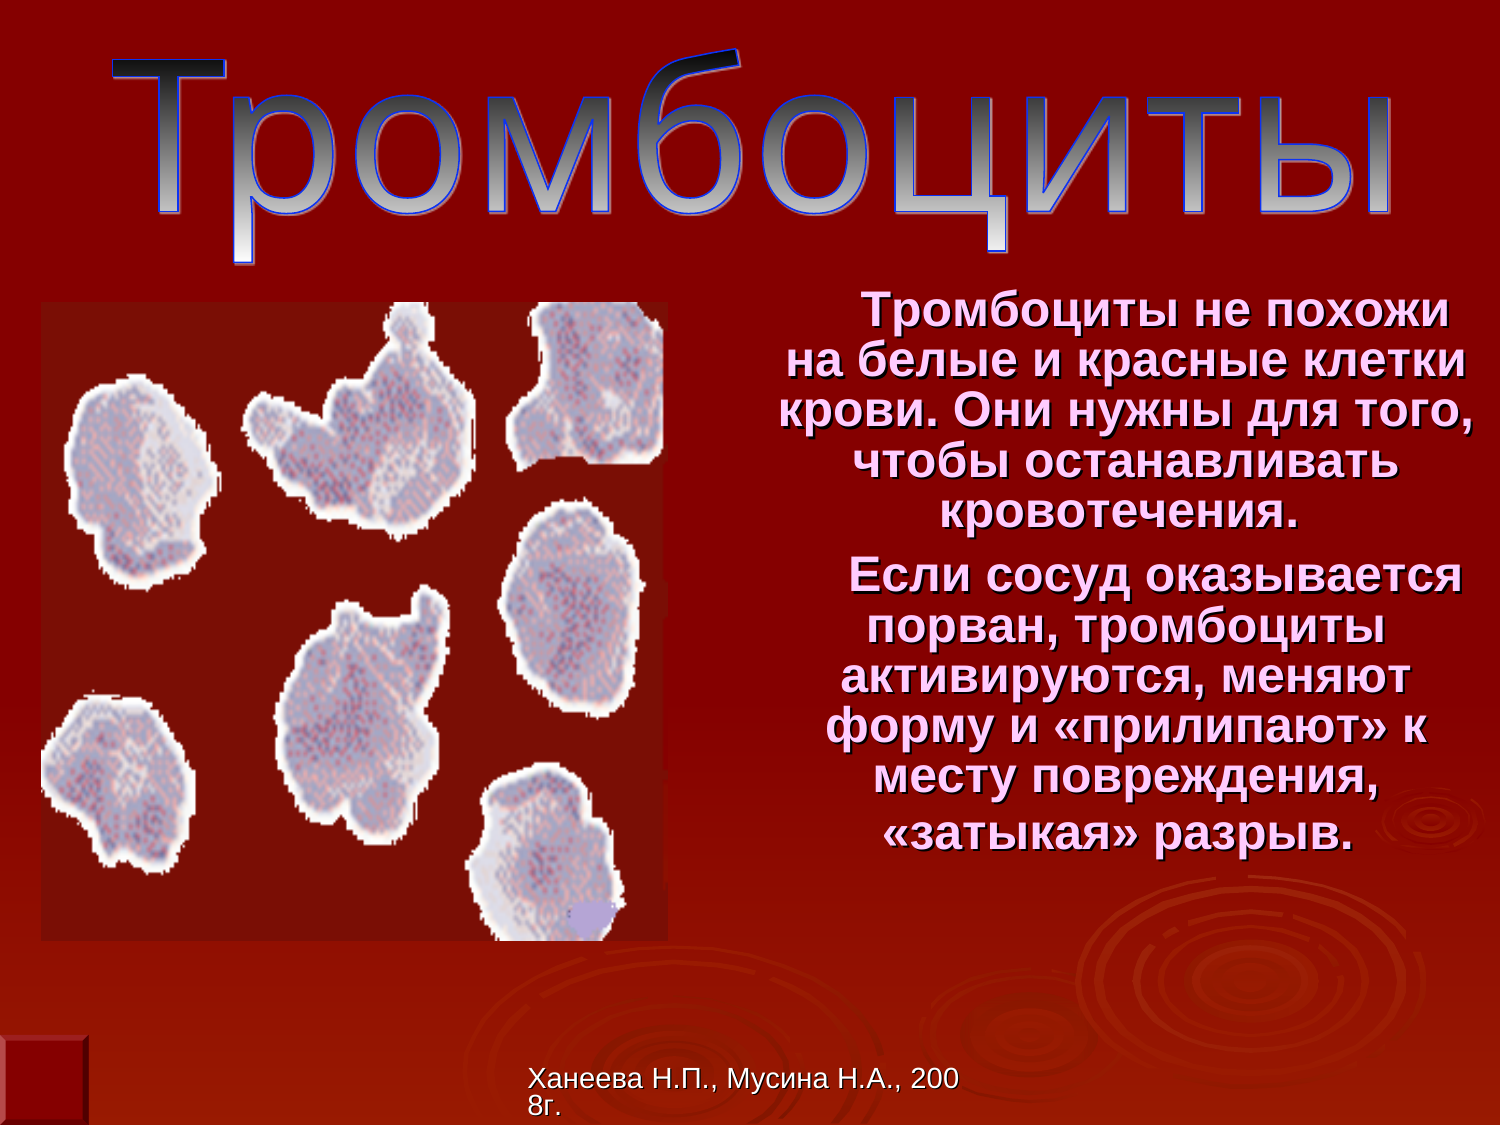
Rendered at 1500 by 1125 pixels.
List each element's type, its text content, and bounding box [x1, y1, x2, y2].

picture [41, 302, 668, 941]
list Тромбоциты не похожи на белые и красные клетки крови. Они нужны для того, чтобы останавливать кровотечения. Если сосуд оказывается порван, тромбоциты активируются, меняют форму и «прилипают» к месту повреждения, «затыкая» разрыв. [752, 278, 1500, 977]
text_box [1, 1034, 89, 1125]
text_box Тромбоциты [1369, 97, 1388, 212]
text_box Тромбоциты [762, 95, 867, 214]
text_box Тромбоциты [895, 97, 1006, 252]
text_box Тромбоциты [488, 97, 609, 212]
text_box Тромбоциты [355, 95, 460, 214]
text_box Тромбоциты [638, 48, 740, 214]
text_box Тромбоциты [1260, 97, 1351, 212]
text_box Тромбоциты [233, 95, 333, 263]
text_box Тромбоциты [112, 59, 225, 212]
text_box Тромбоциты [1027, 97, 1126, 212]
text_box Тромбоциты [1147, 97, 1239, 212]
